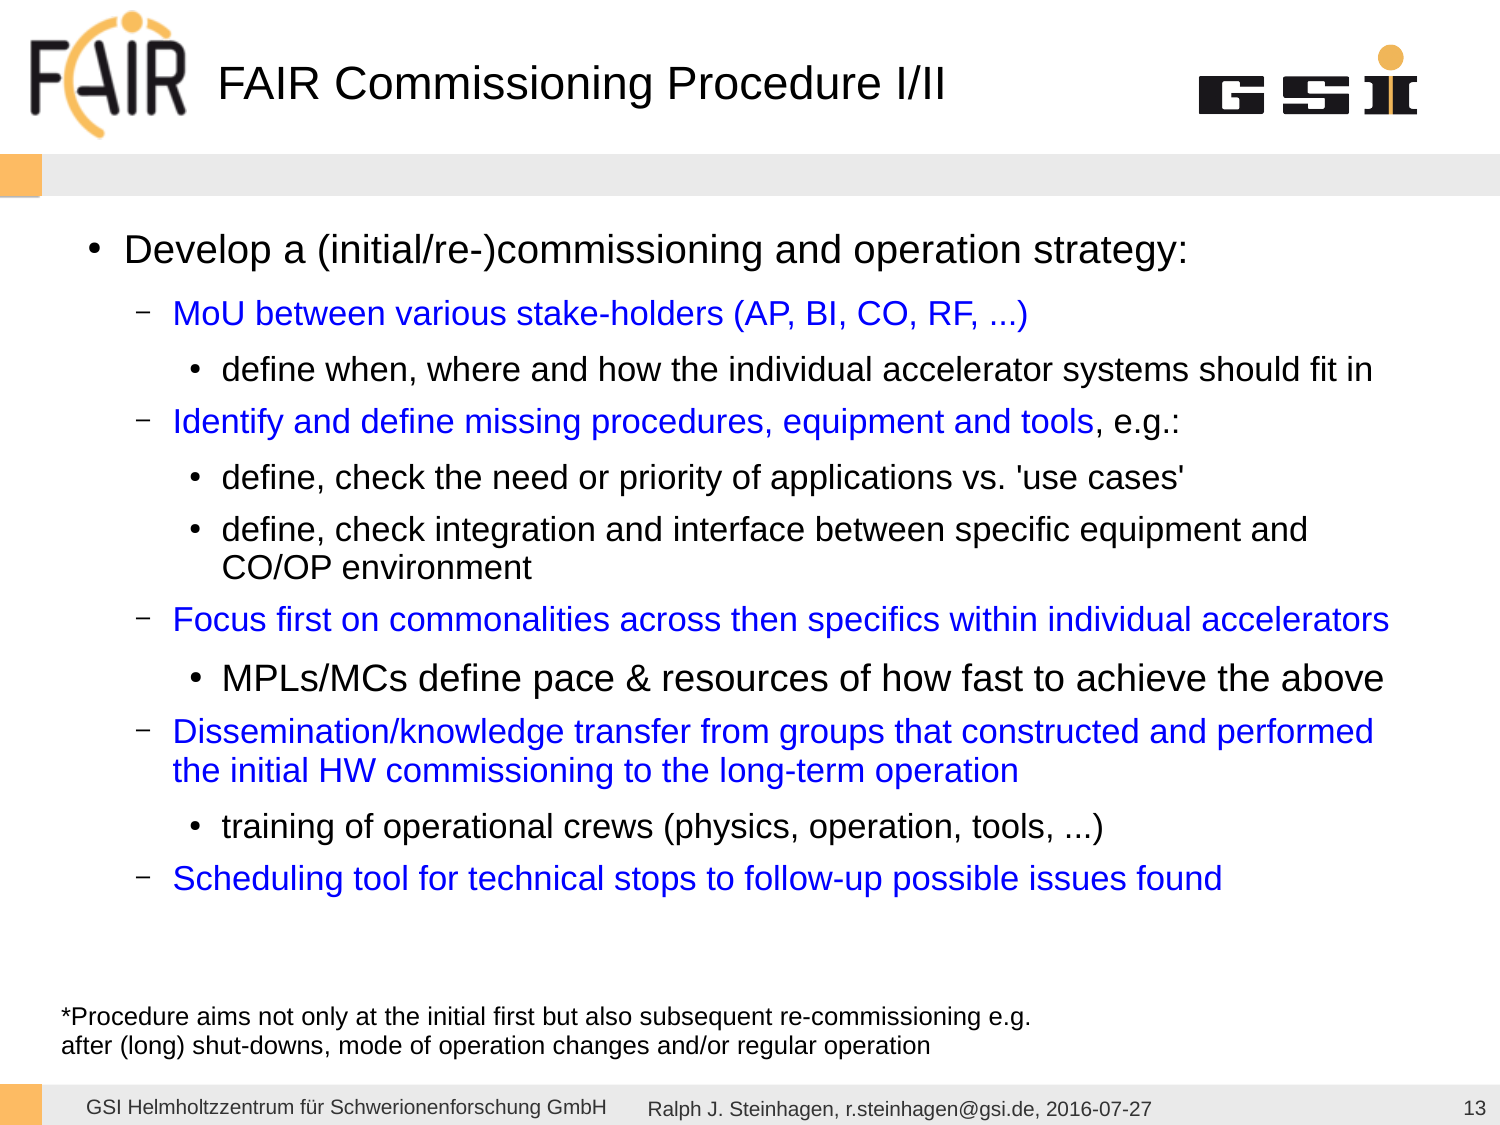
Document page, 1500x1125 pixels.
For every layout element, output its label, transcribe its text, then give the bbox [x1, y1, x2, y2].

title FAIR Commissioning Procedure I/II [217, 20, 1180, 147]
text_box *Procedure aims not only at the initial first but also subsequent re-commissioning e.g. after (long) shut-downs, mode of operation changes and/or regular operation [61, 1002, 1034, 1080]
picture [30, 9, 187, 141]
picture [1197, 42, 1419, 117]
list Develop a (initial/re-)commissioning and operation strategy: MoU between various stake-holders (AP, BI, CO, RF, ...) define when, where and how the individual accelerator systems should fit in Identify and define missing procedures, equipment and tools, e.g.: define, check the need or priority of applications vs. 'use cases' define, check integration and interface between specific equipment and CO/OP environment Focus first on commonalities across then specifics within individual accelerators MPLs/MCs define pace & resources of how fast to achieve the above Dissemination/knowledge transfer from groups that constructed and performed the initial HW commissioning to the long-term operation training of operational crews (physics, operation, tools, ...) Scheduling tool for technical stops to follow-up possible issues found [75, 226, 1425, 961]
